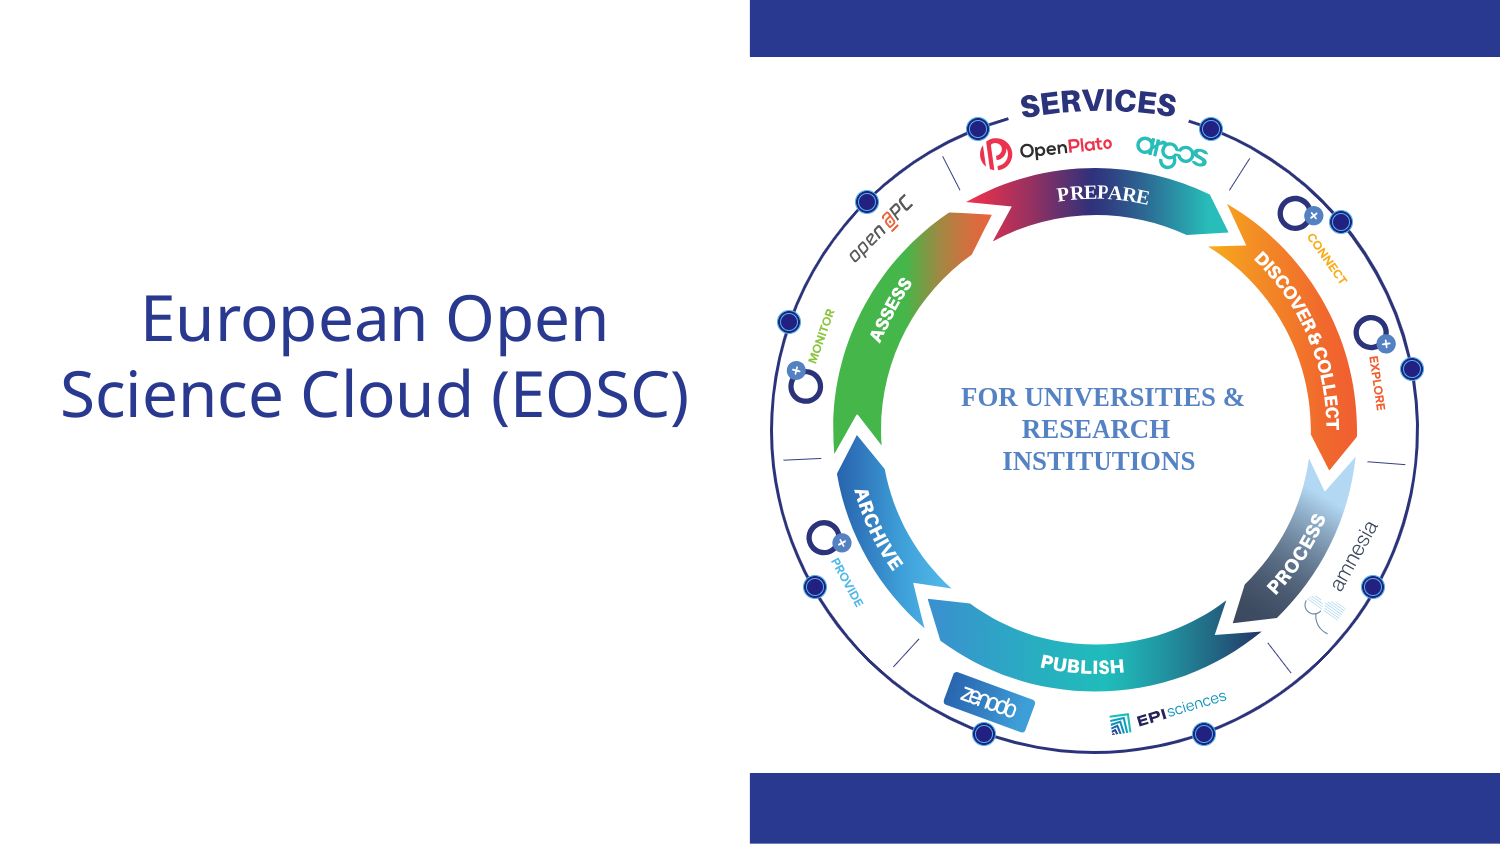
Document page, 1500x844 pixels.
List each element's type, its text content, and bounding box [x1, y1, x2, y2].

picture [714, 57, 1500, 773]
title European Open Science Cloud (EOSC) [43, 188, 708, 446]
